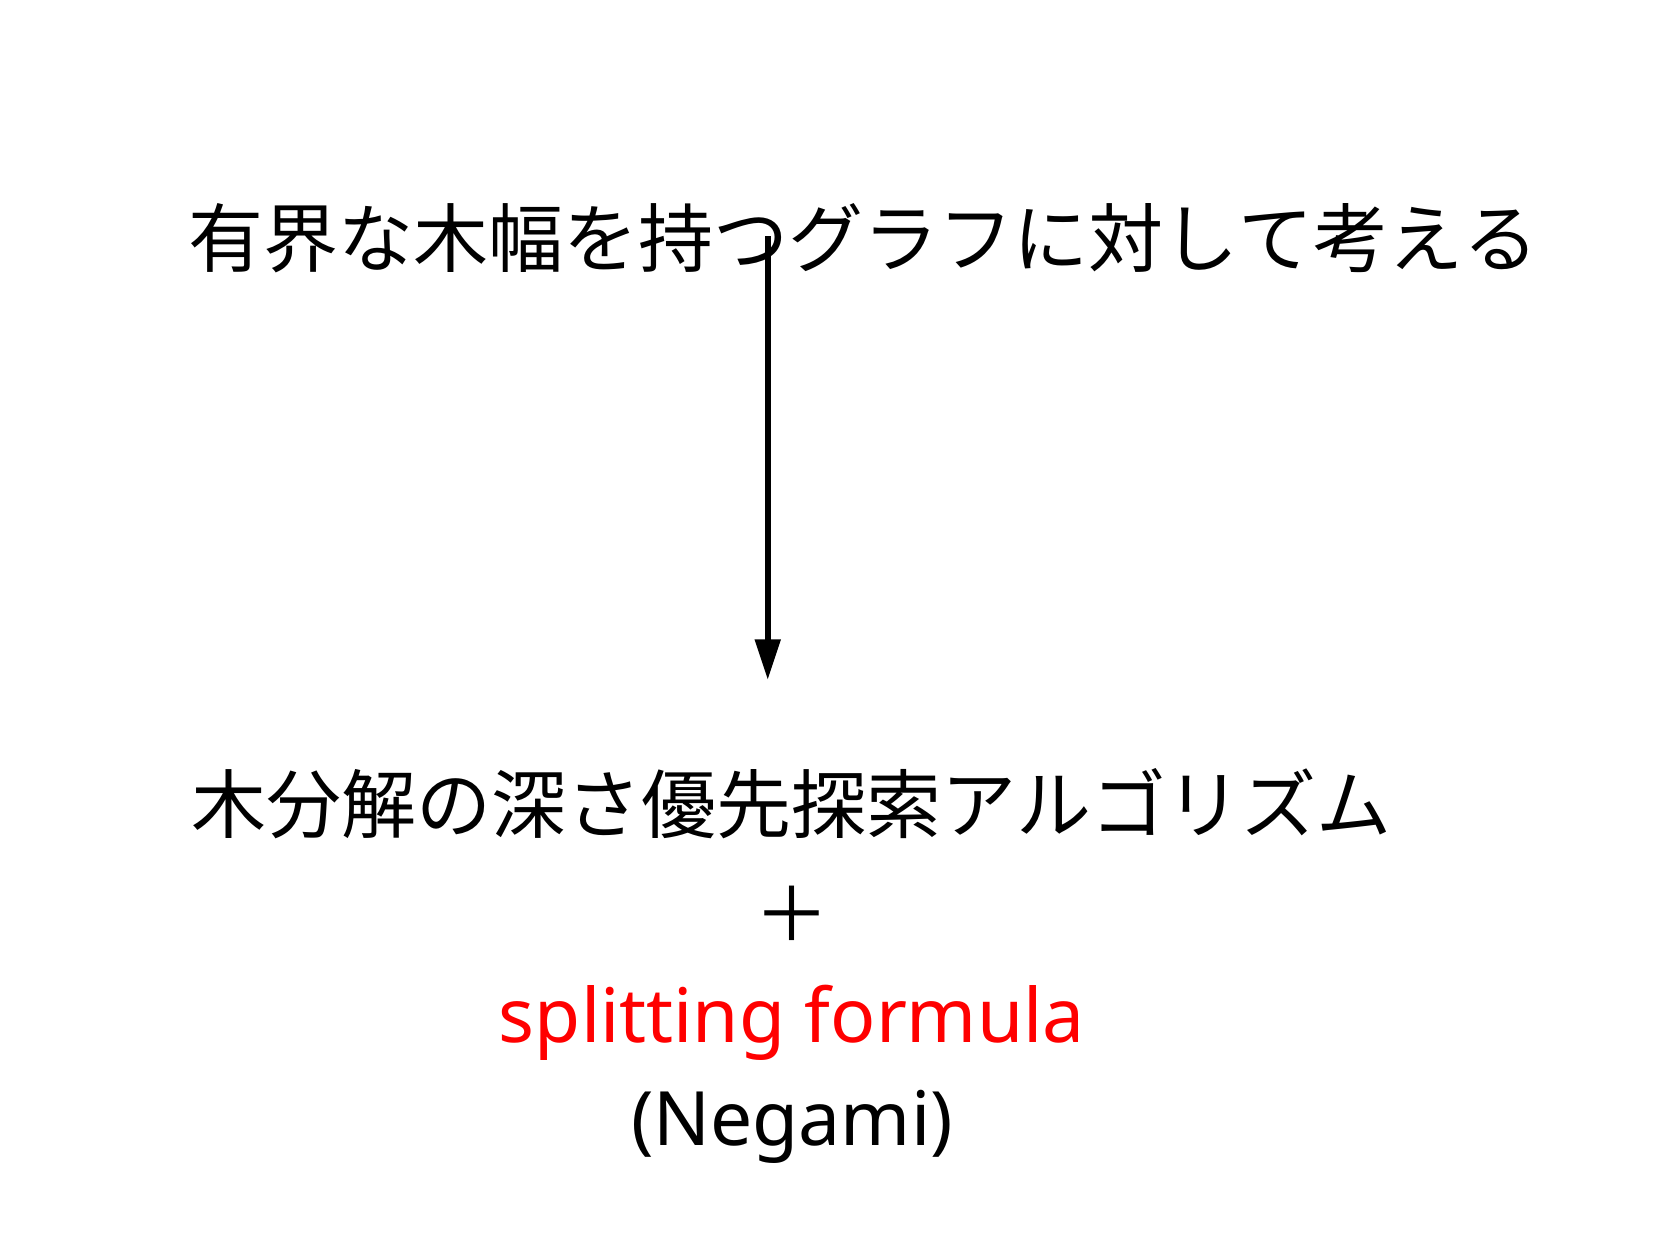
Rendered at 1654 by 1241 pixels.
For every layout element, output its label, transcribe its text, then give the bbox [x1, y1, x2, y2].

text_box 有界な木幅を持つグラフに対して考える [173, 118, 1447, 214]
text_box 木分解の深さ優先探索アルゴリズム ＋ splitting formula (Negami) [177, 738, 1345, 1077]
